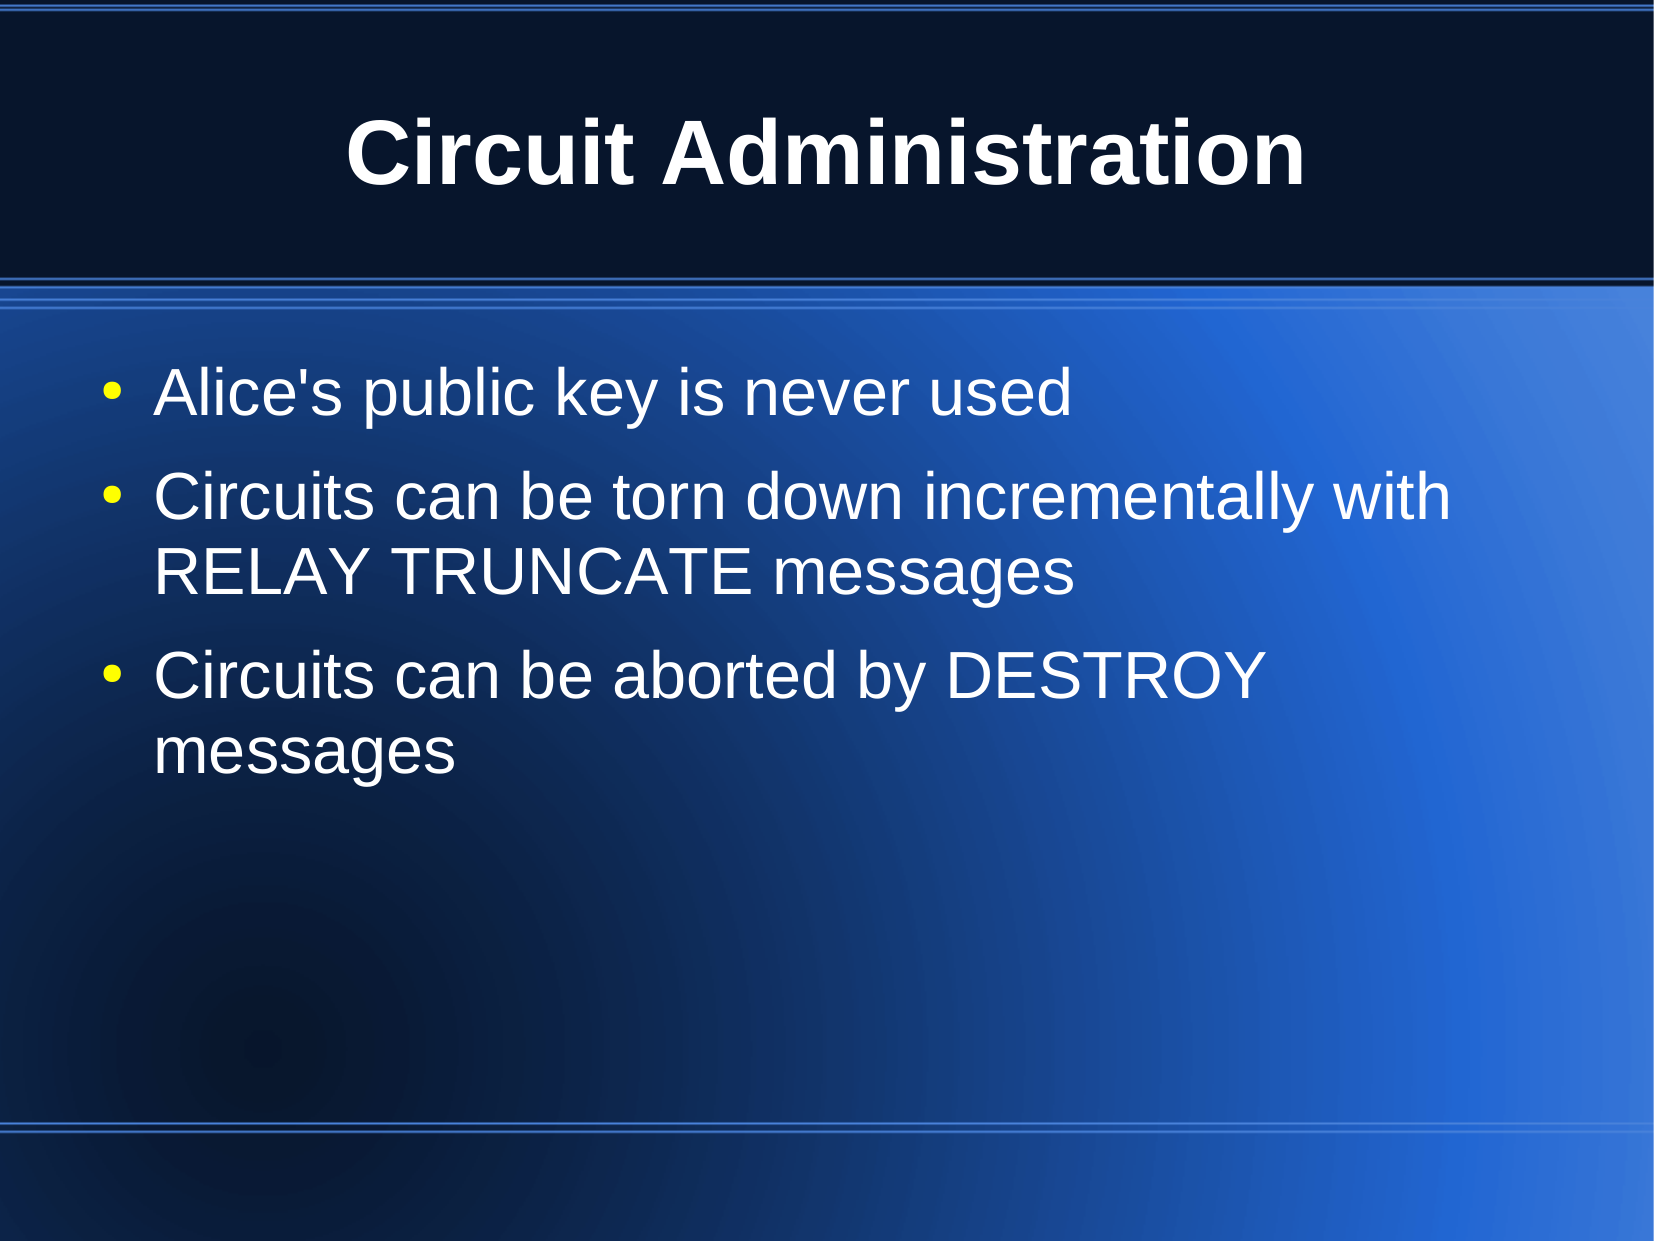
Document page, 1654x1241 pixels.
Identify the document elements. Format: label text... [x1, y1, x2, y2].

list Alice's public key is never used Circuits can be torn down incrementally with RELAY TRUNCATE messages Circuits can be aborted by DESTROY messages [82, 355, 1571, 1043]
title Circuit Administration [82, 56, 1571, 250]
picture [0, 0, 1654, 1241]
